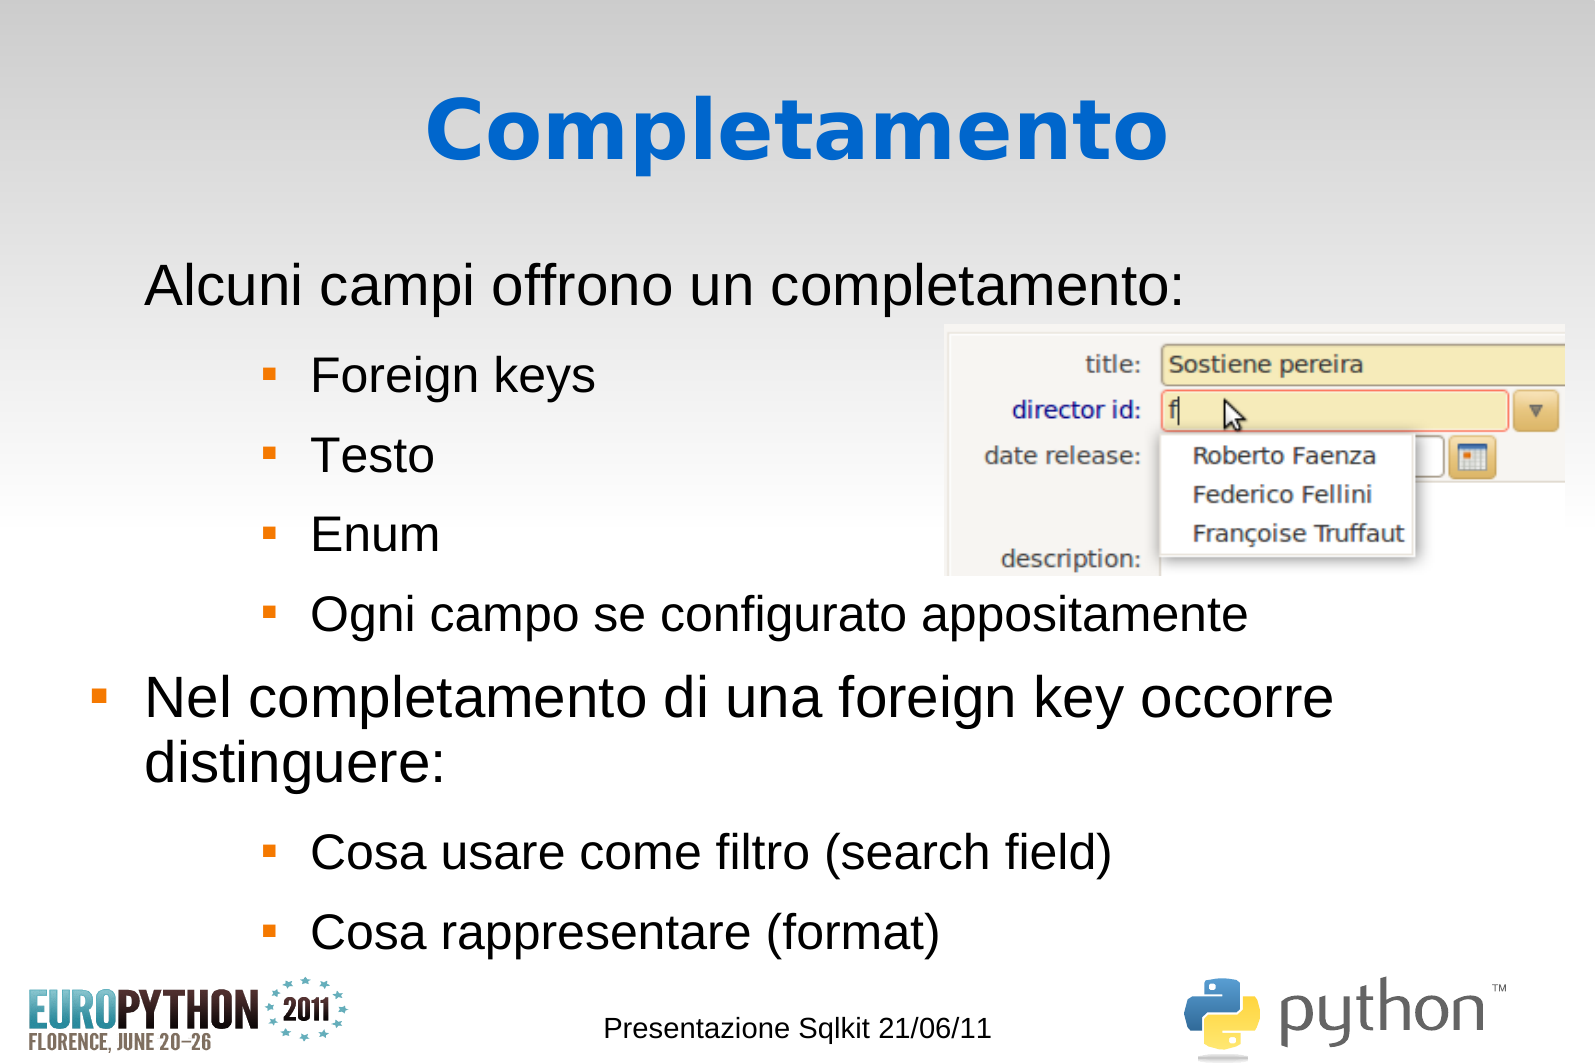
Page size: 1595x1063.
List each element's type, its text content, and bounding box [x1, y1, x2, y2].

list Alcuni campi offrono un completamento: Foreign keys Testo Enum Ogni campo se configurato appositamente Nel completamento di una foreign key occorre distinguere: Cosa usare come filtro (search field) Cosa rappresentare (format) [74, 253, 1510, 960]
title Completamento [79, 49, 1515, 213]
picture [944, 324, 1565, 577]
picture [29, 974, 355, 1058]
